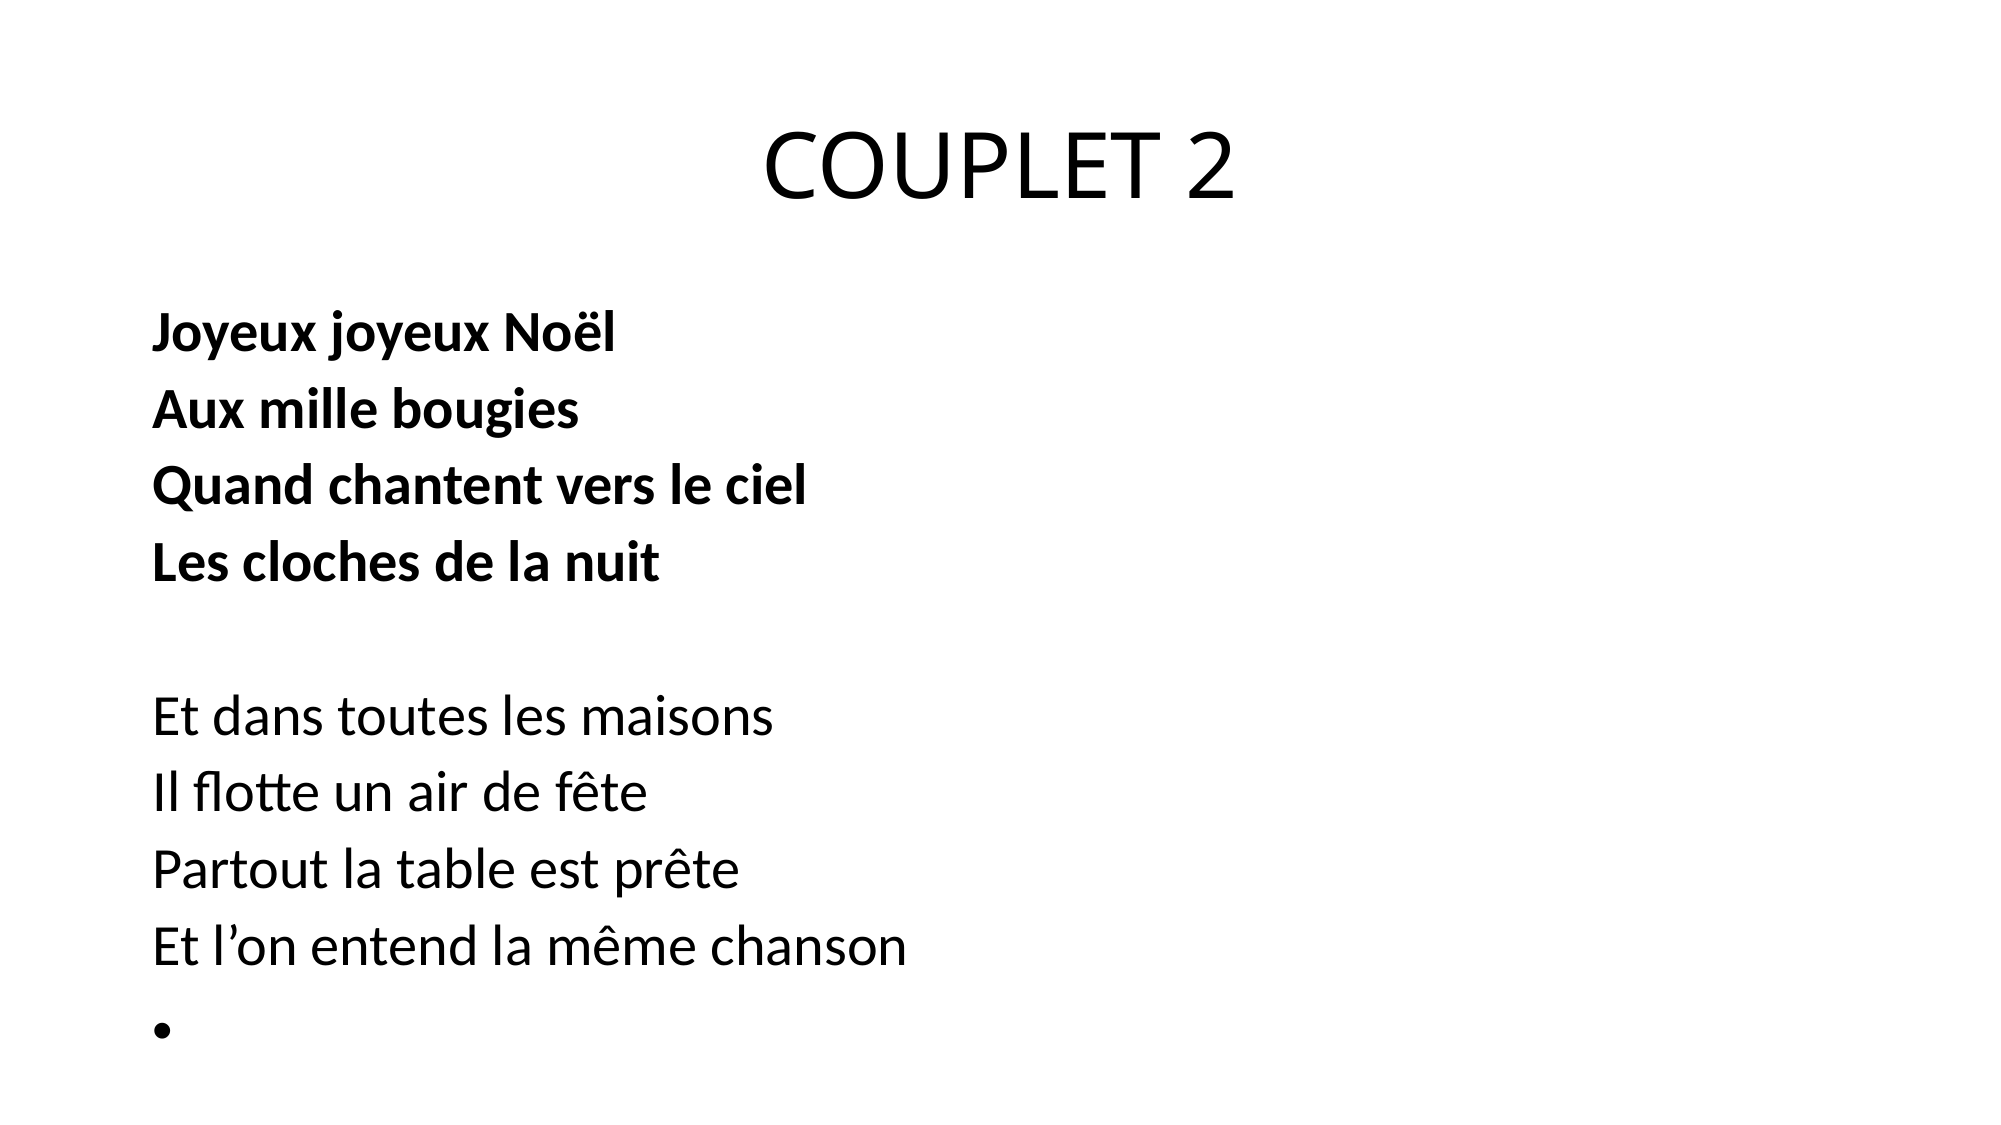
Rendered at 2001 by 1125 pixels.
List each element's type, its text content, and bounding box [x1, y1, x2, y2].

title COUPLET 2 [137, 59, 1863, 278]
list Joyeux joyeux Noël Aux mille bougies Quand chantent vers le ciel Les cloches de la nuit Et dans toutes les maisons Il flotte un air de fête Partout la table est prête Et l’on entend la même chanson [137, 299, 1863, 1014]
